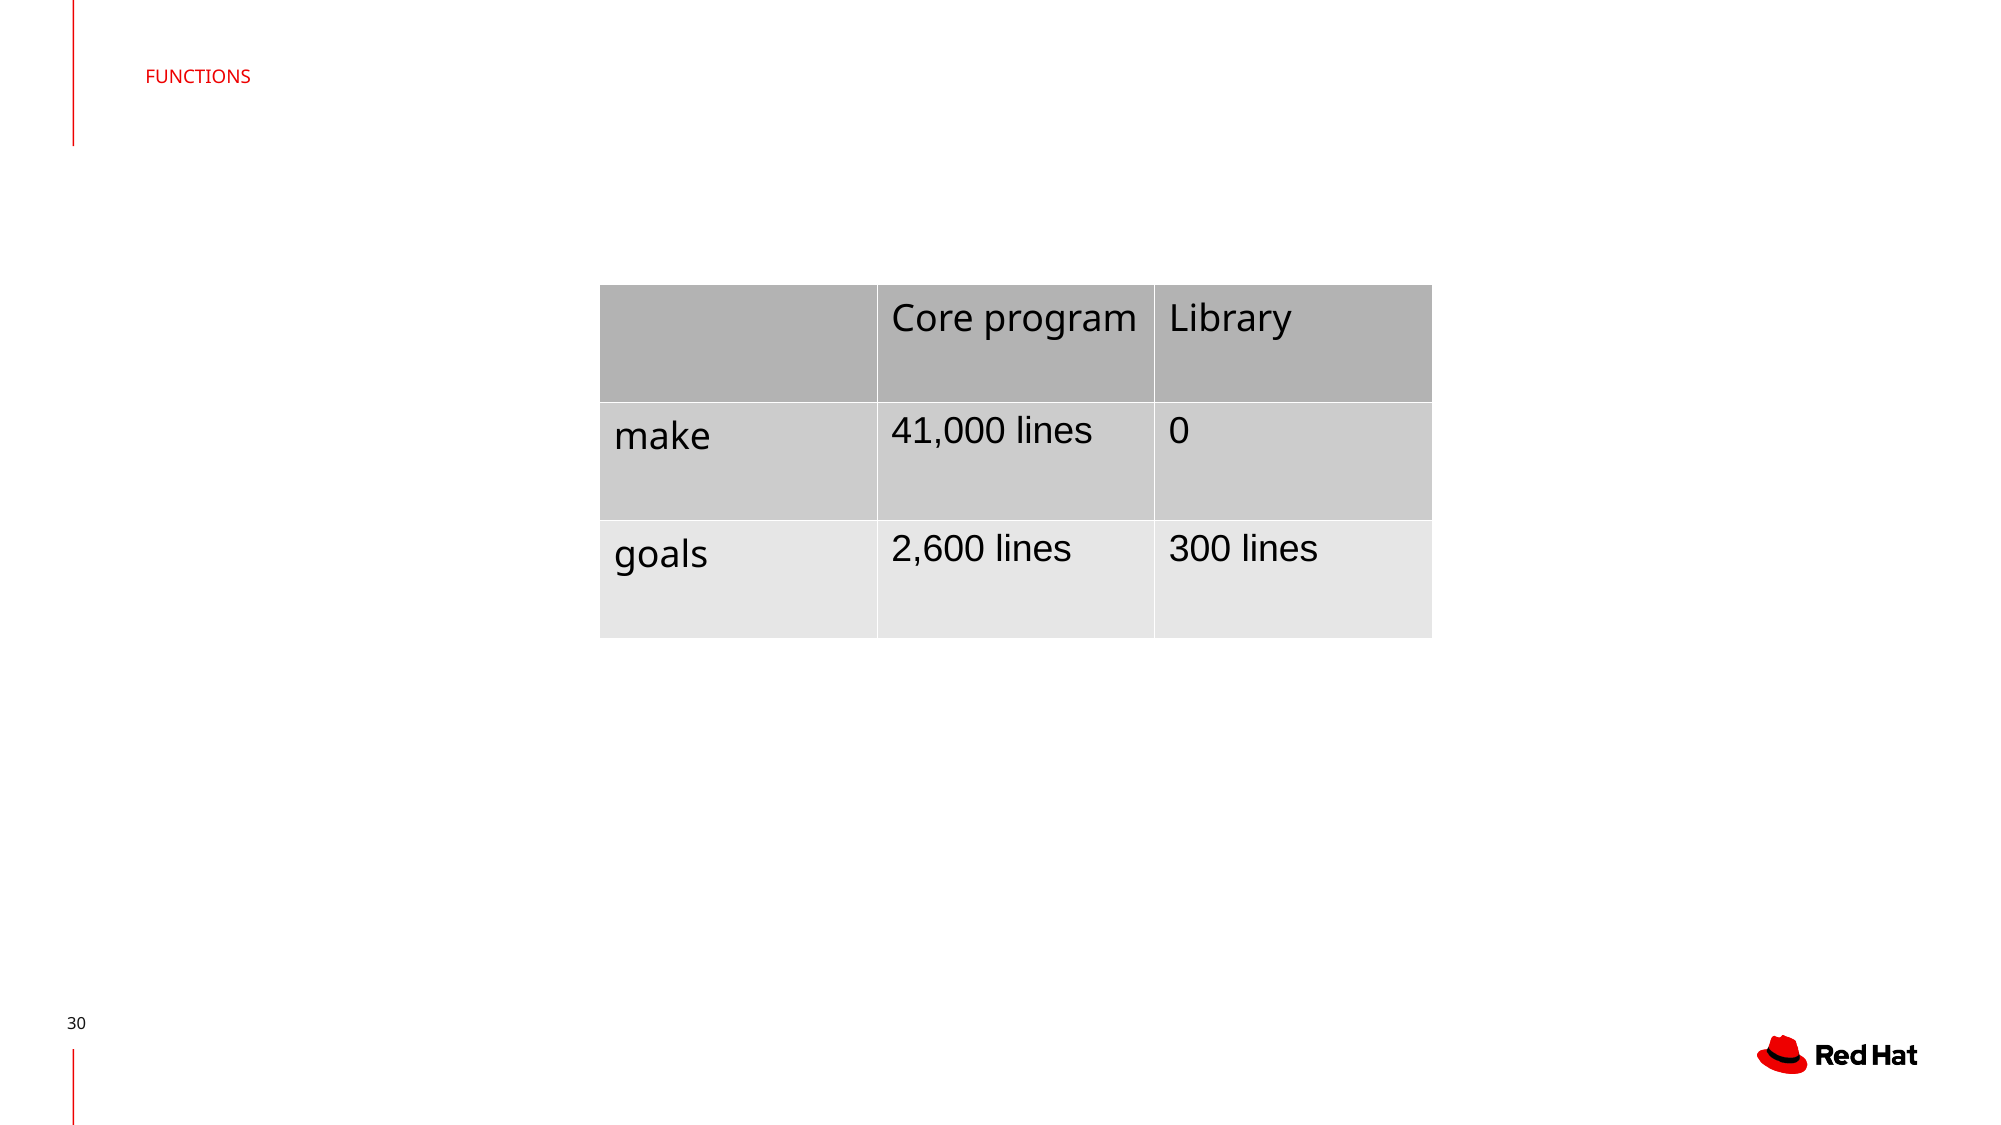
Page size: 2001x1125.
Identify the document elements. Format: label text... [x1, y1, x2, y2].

table_header [600, 285, 877, 402]
table_cell 2,600 lines [878, 521, 1154, 638]
table_cell 300 lines [1155, 521, 1432, 638]
table_header Library [1155, 285, 1432, 402]
text_box [154, 235, 1807, 391]
table_cell 0 [1155, 403, 1432, 520]
table_cell goals [600, 521, 877, 638]
picture [1757, 1035, 1918, 1074]
table_header Core program [878, 285, 1154, 402]
text_box FUNCTIONS [73, 9, 918, 144]
table_cell make [600, 403, 877, 520]
table_cell 41,000 lines [878, 403, 1154, 520]
